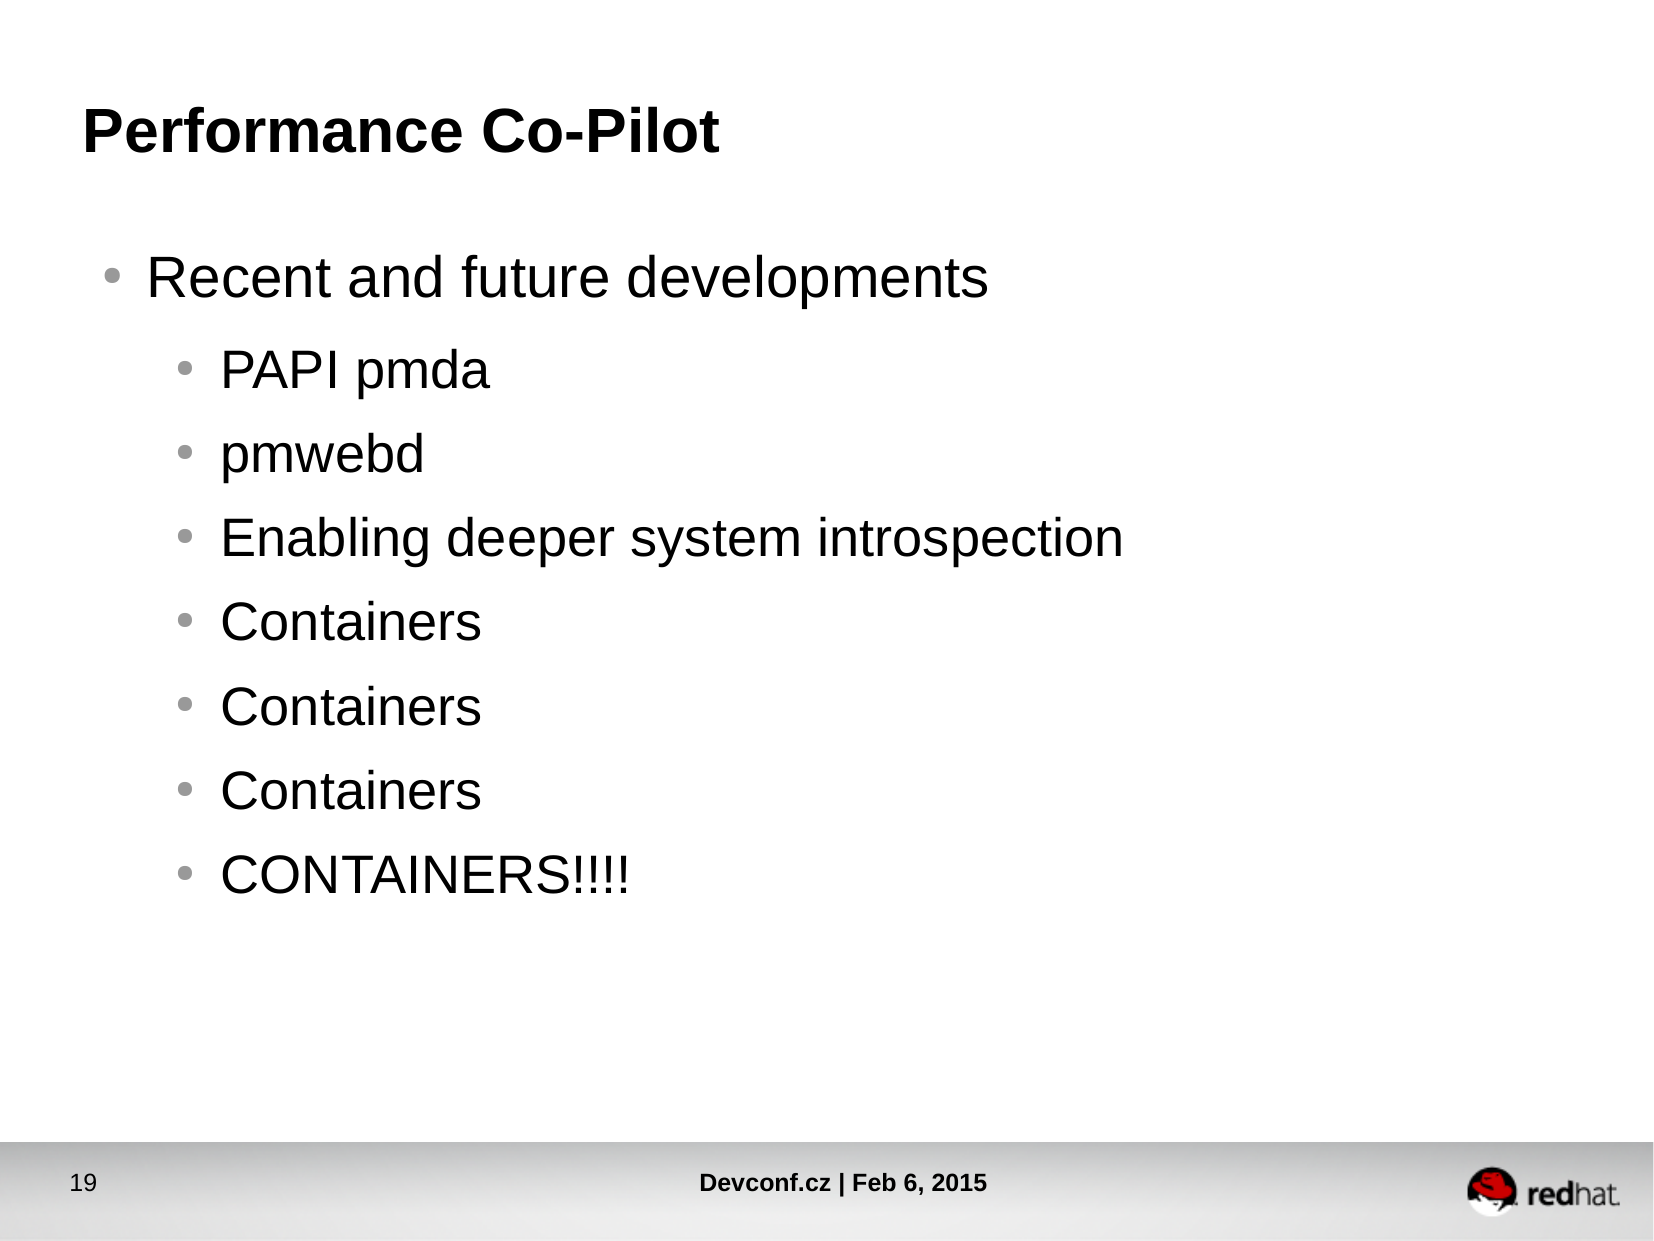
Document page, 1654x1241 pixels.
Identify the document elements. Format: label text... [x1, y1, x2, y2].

picture [0, 1142, 1654, 1241]
title Performance Co-Pilot [82, 37, 1571, 226]
list Recent and future developments PAPI pmda pmwebd Enabling deeper system introspection Containers Containers Containers CONTAINERS!!!! [86, 244, 1576, 1039]
